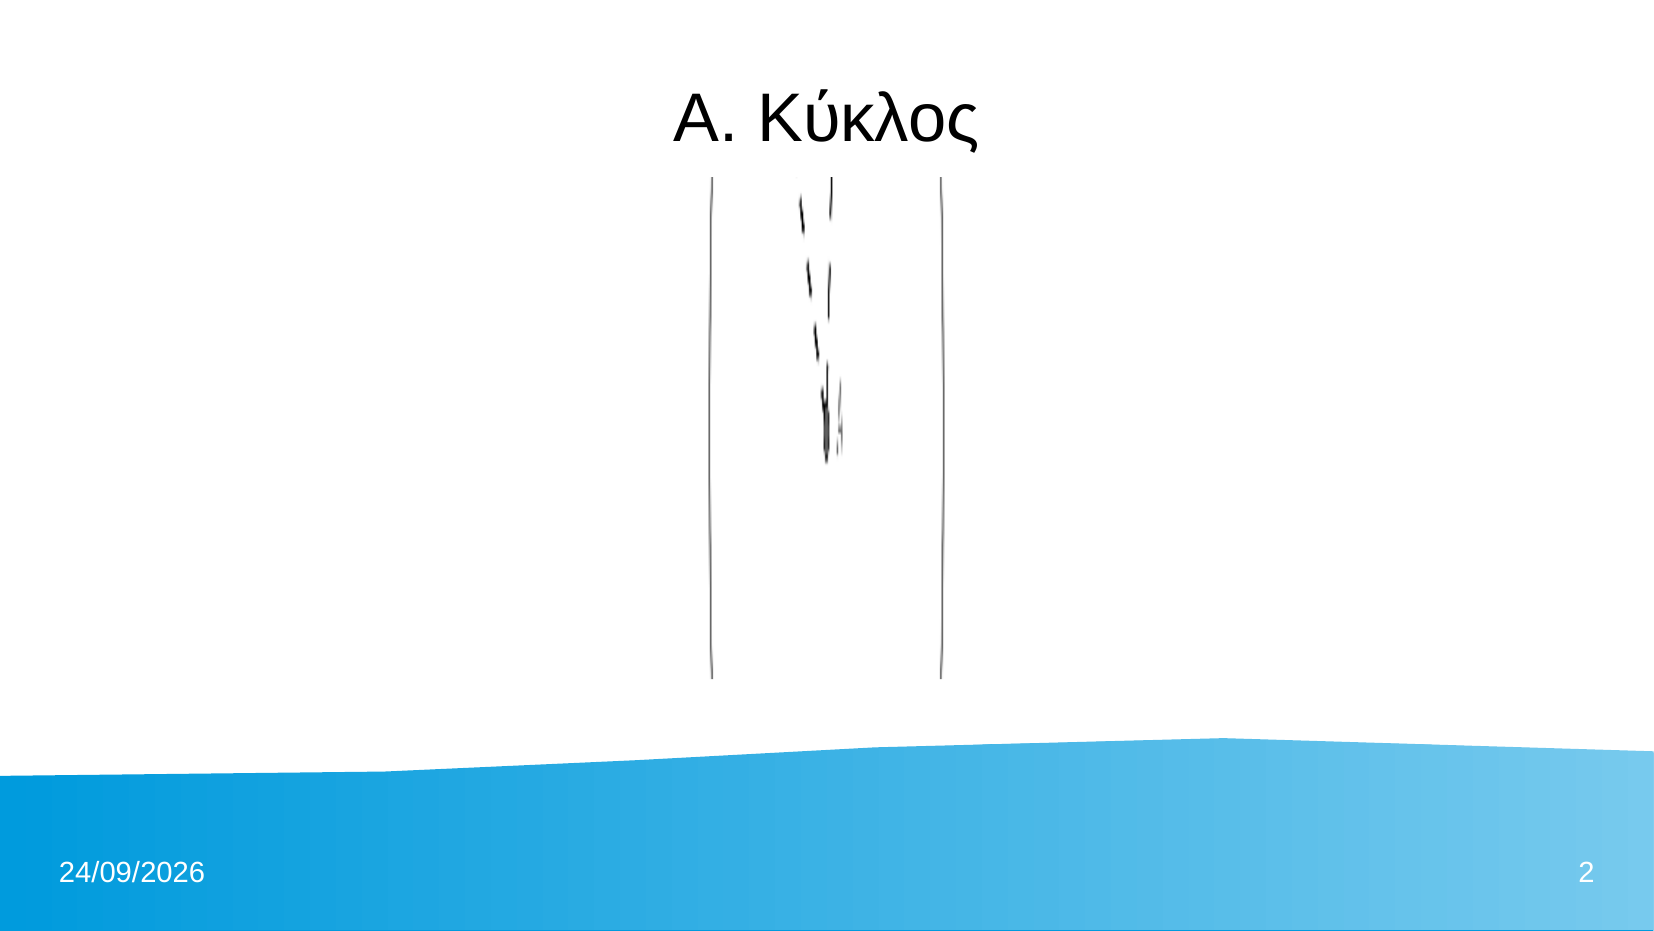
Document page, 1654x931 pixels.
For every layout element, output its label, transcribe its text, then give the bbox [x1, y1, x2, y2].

picture [531, 176, 1122, 680]
title Α. Κύκλος [88, 29, 1565, 207]
